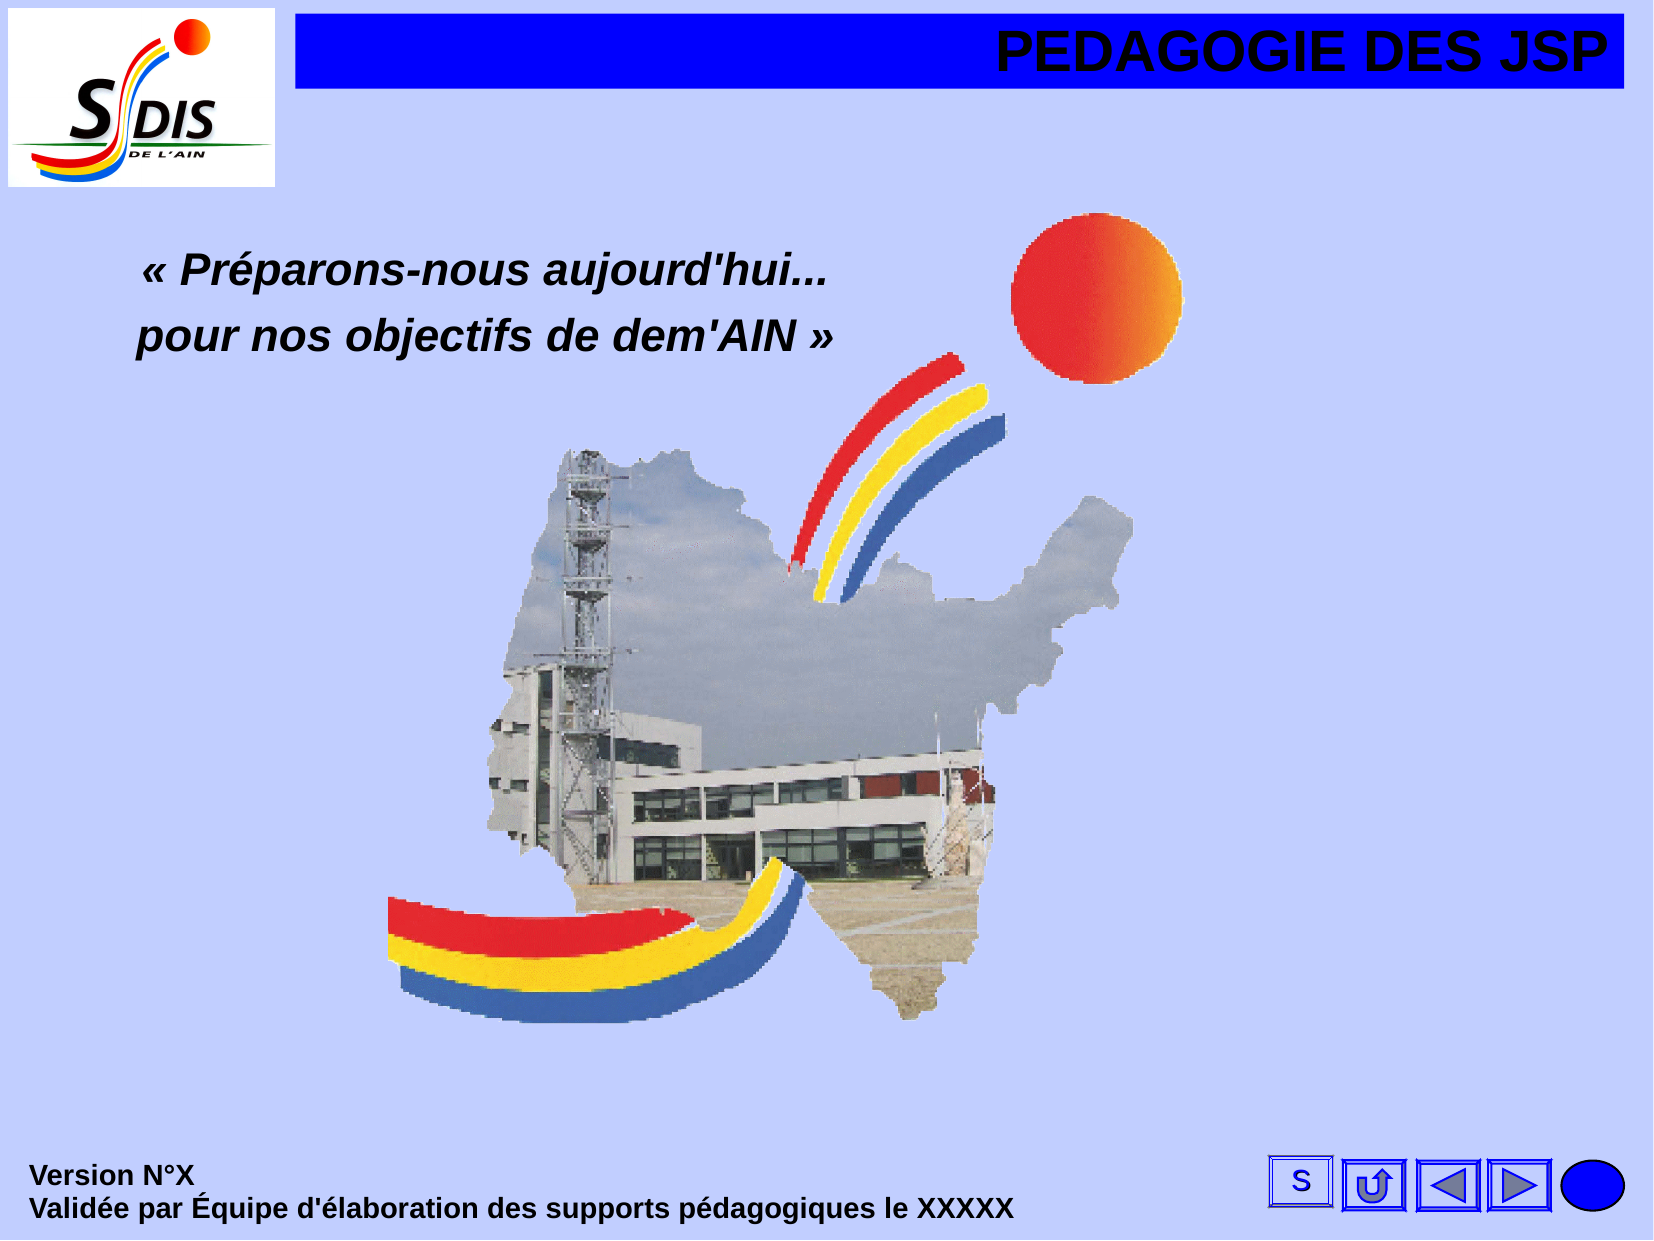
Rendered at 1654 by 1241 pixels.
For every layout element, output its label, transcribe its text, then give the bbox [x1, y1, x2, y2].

text_box [1561, 1160, 1625, 1211]
list « Préparons-nous aujourd'hui... pour nos objectifs de dem'AIN » [59, 236, 857, 509]
picture [8, 8, 275, 187]
text_box Version N°X Validée par Équipe d'élaboration des supports pédagogiques le XXXXX [13, 1151, 388, 1233]
text_box PEDAGOGIE DES JSP [1266, 13, 1625, 89]
picture [388, 0, 1266, 1241]
text_box PEDAGOGIE DES JSP [295, 13, 388, 89]
